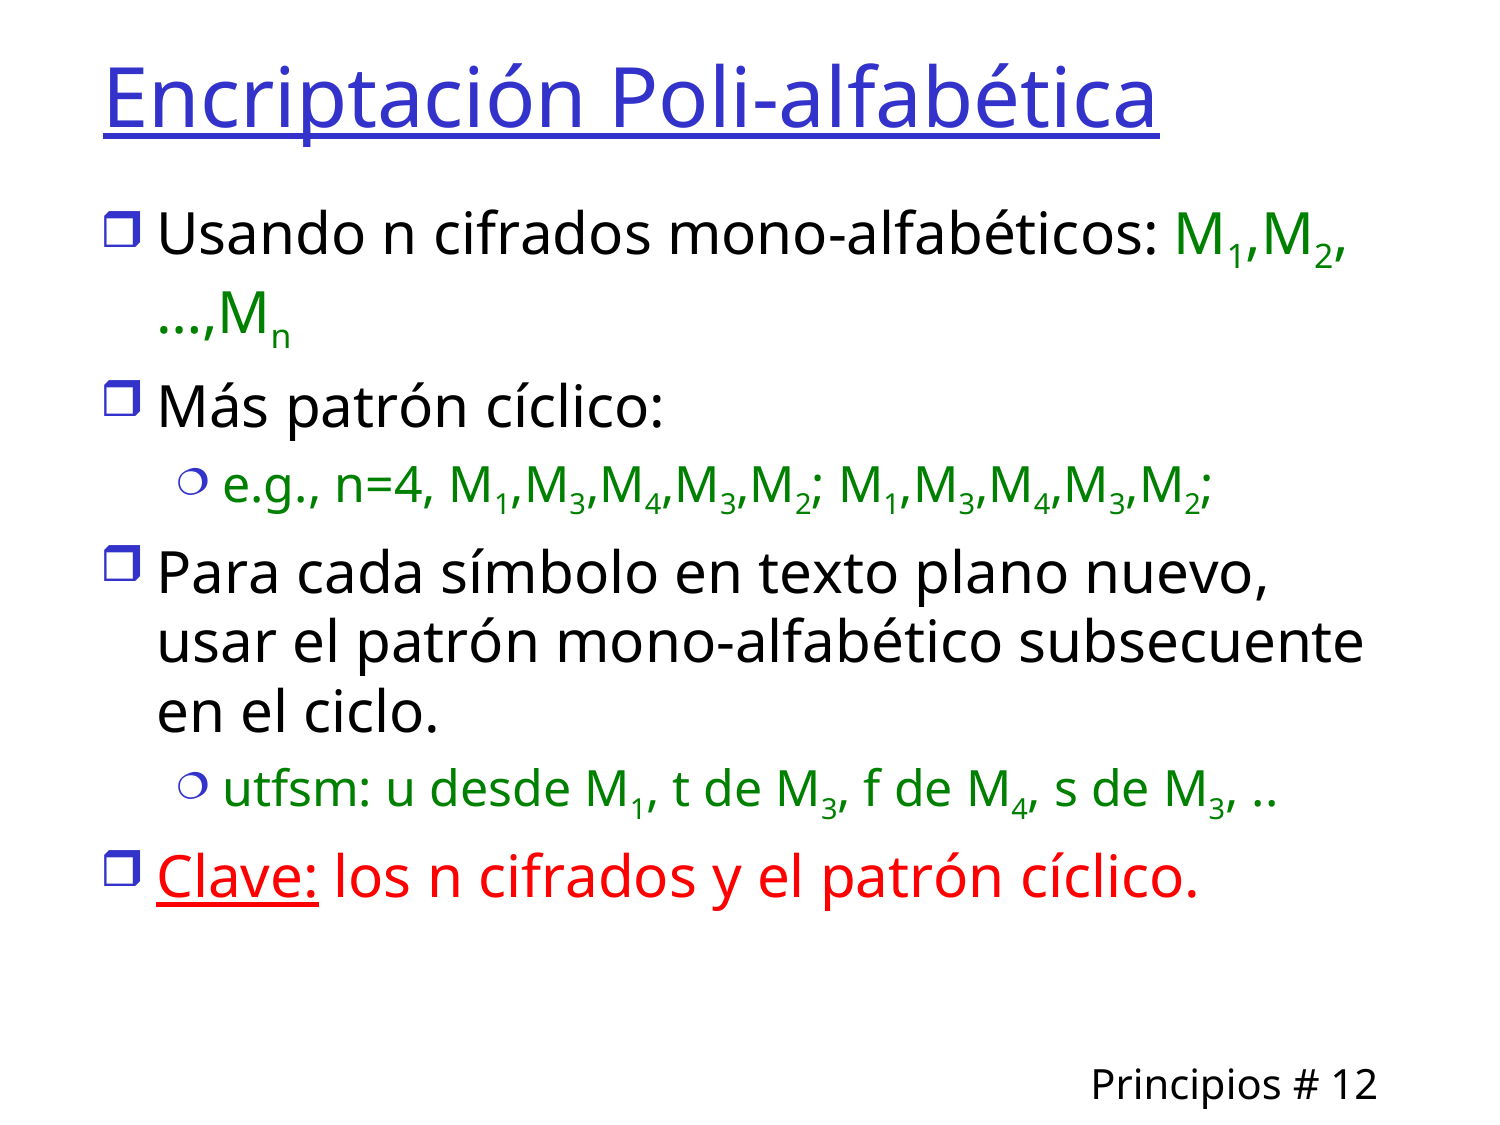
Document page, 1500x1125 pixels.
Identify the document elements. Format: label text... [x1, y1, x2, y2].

title Encriptación Poli-alfabética [87, 0, 1363, 188]
list Usando n cifrados mono-alfabéticos: M1,M2,…,Mn Más patrón cíclico: e.g., n=4, M1,M3,M4,M3,M2; M1,M3,M4,M3,M2; Para cada símbolo en texto plano nuevo, usar el patrón mono-alfabético subsecuente en el ciclo. utfsm: u desde M1, t de M3, f de M4, s de M3, .. Clave: los n cifrados y el patrón cíclico. [85, 188, 1417, 952]
